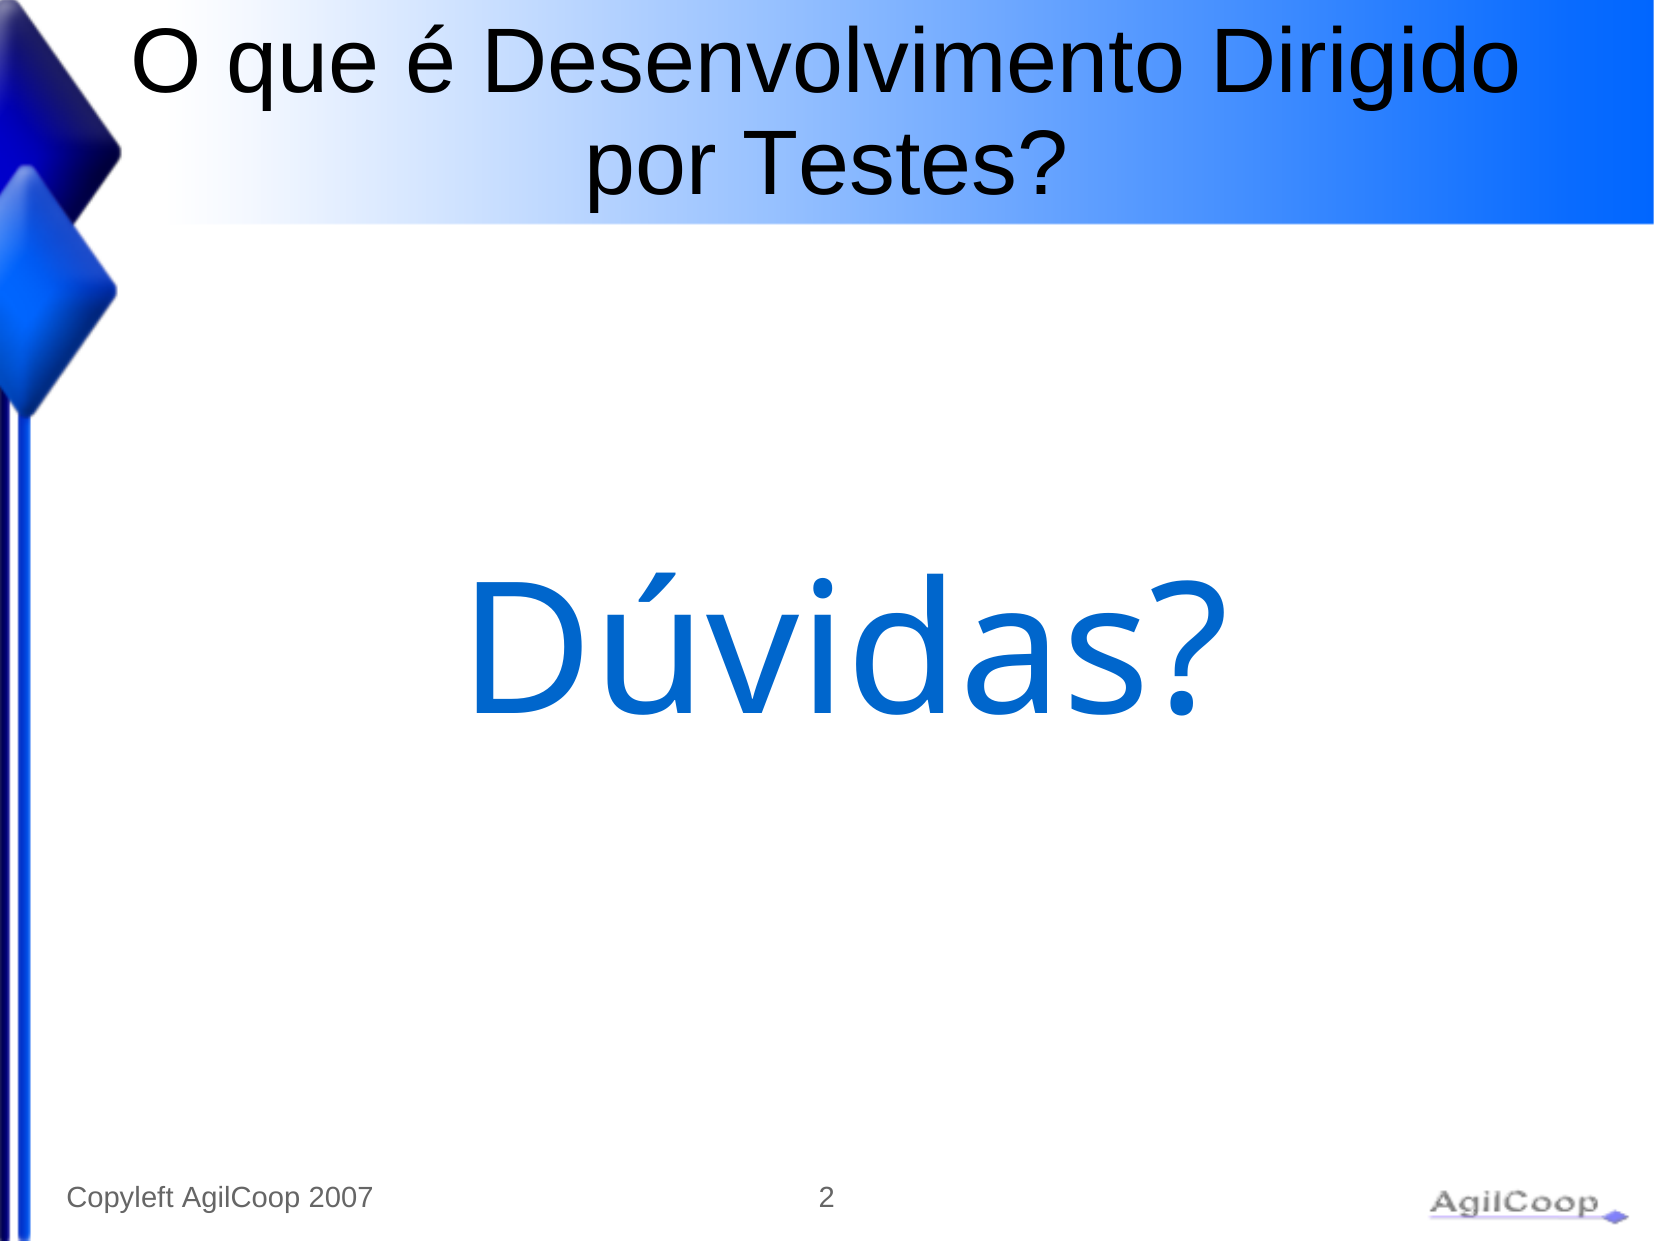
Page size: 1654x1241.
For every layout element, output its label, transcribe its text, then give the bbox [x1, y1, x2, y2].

title O que é Desenvolvimento Dirigido por Testes? [82, 8, 1571, 216]
text_box Dúvidas? [82, 252, 1571, 1147]
picture [0, 0, 1654, 1241]
